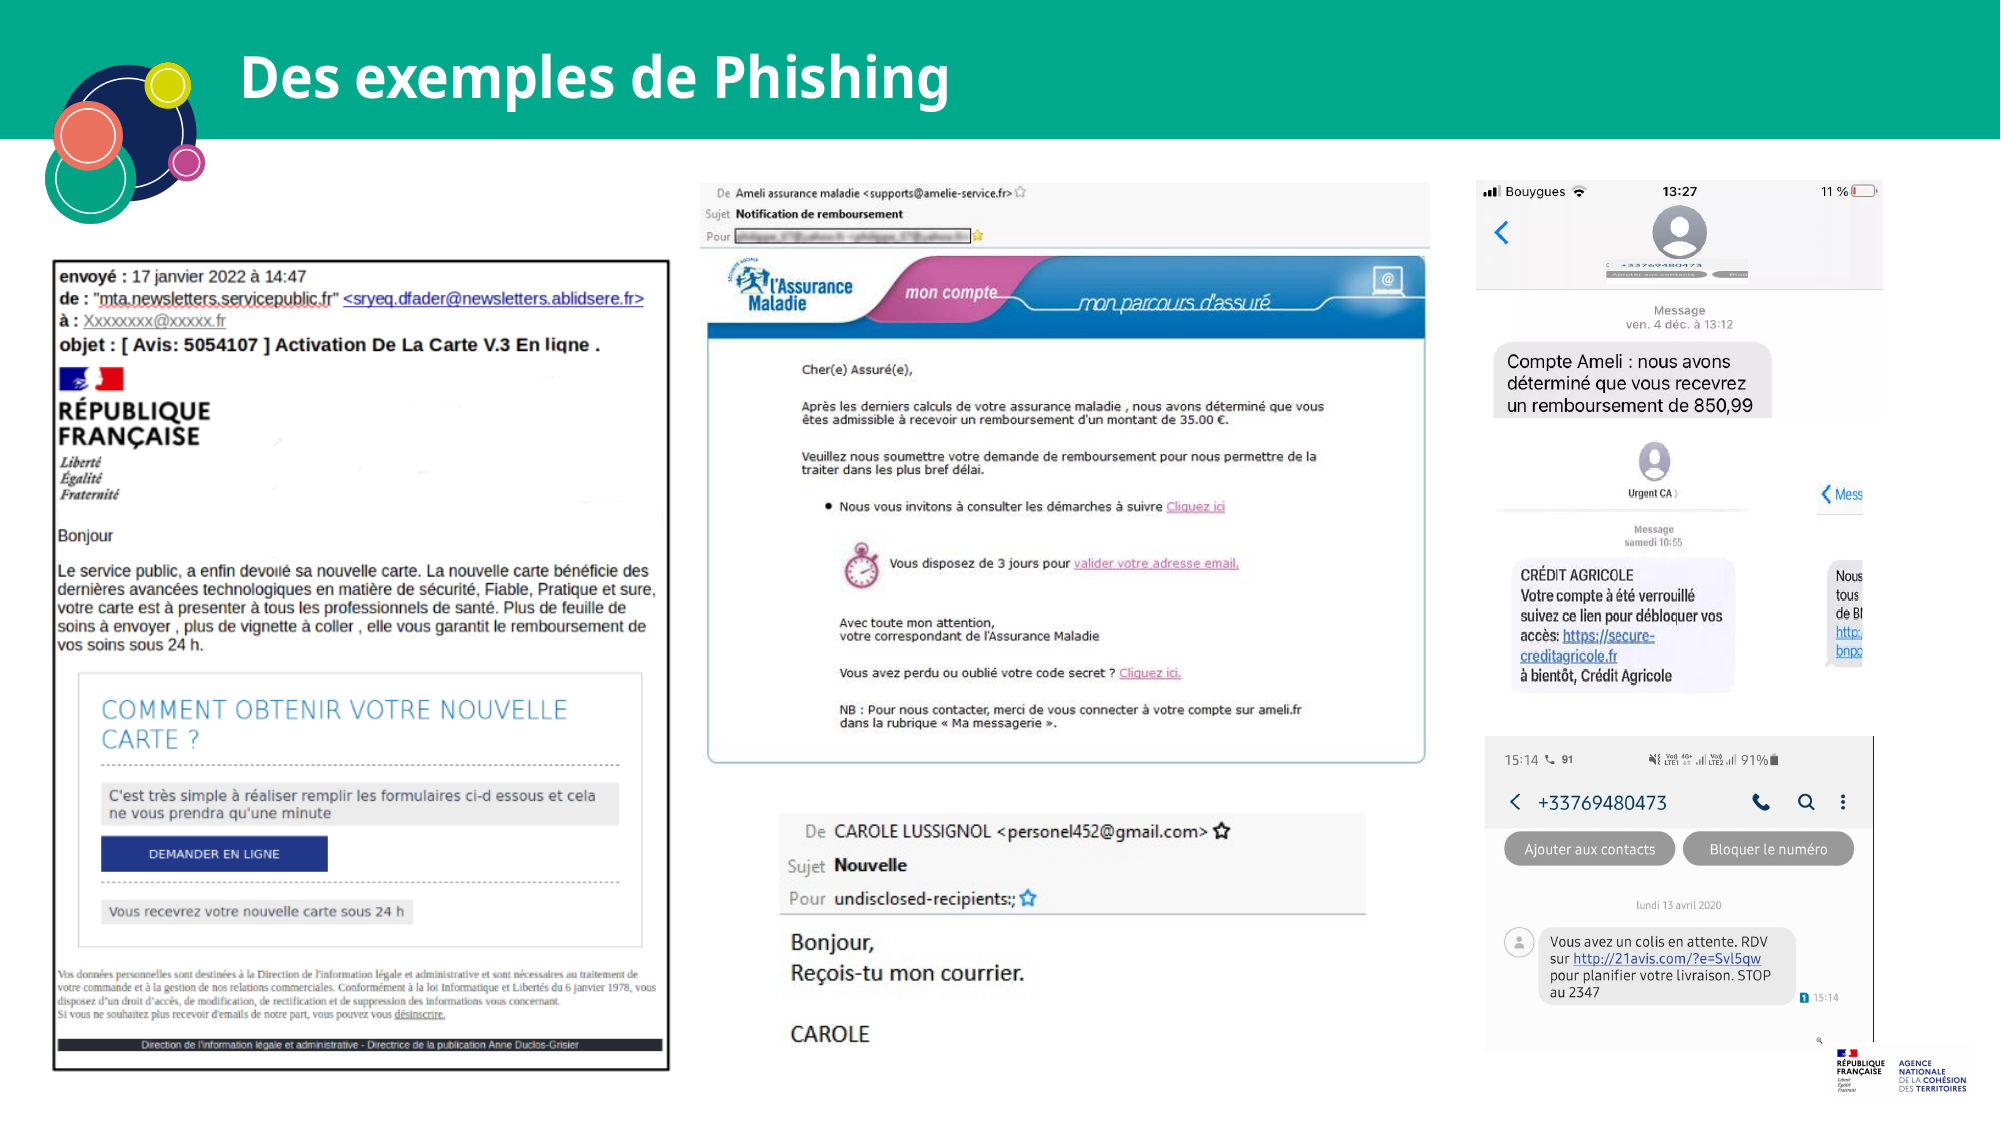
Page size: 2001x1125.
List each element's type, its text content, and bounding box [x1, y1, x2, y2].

picture [1476, 180, 1883, 418]
picture [700, 183, 1430, 768]
picture [1496, 432, 1863, 713]
picture [1485, 736, 1973, 1099]
picture [779, 813, 1366, 1063]
picture [30, 246, 686, 1075]
picture [45, 62, 205, 224]
text_box Des exemples de Phishing [224, 33, 1960, 119]
